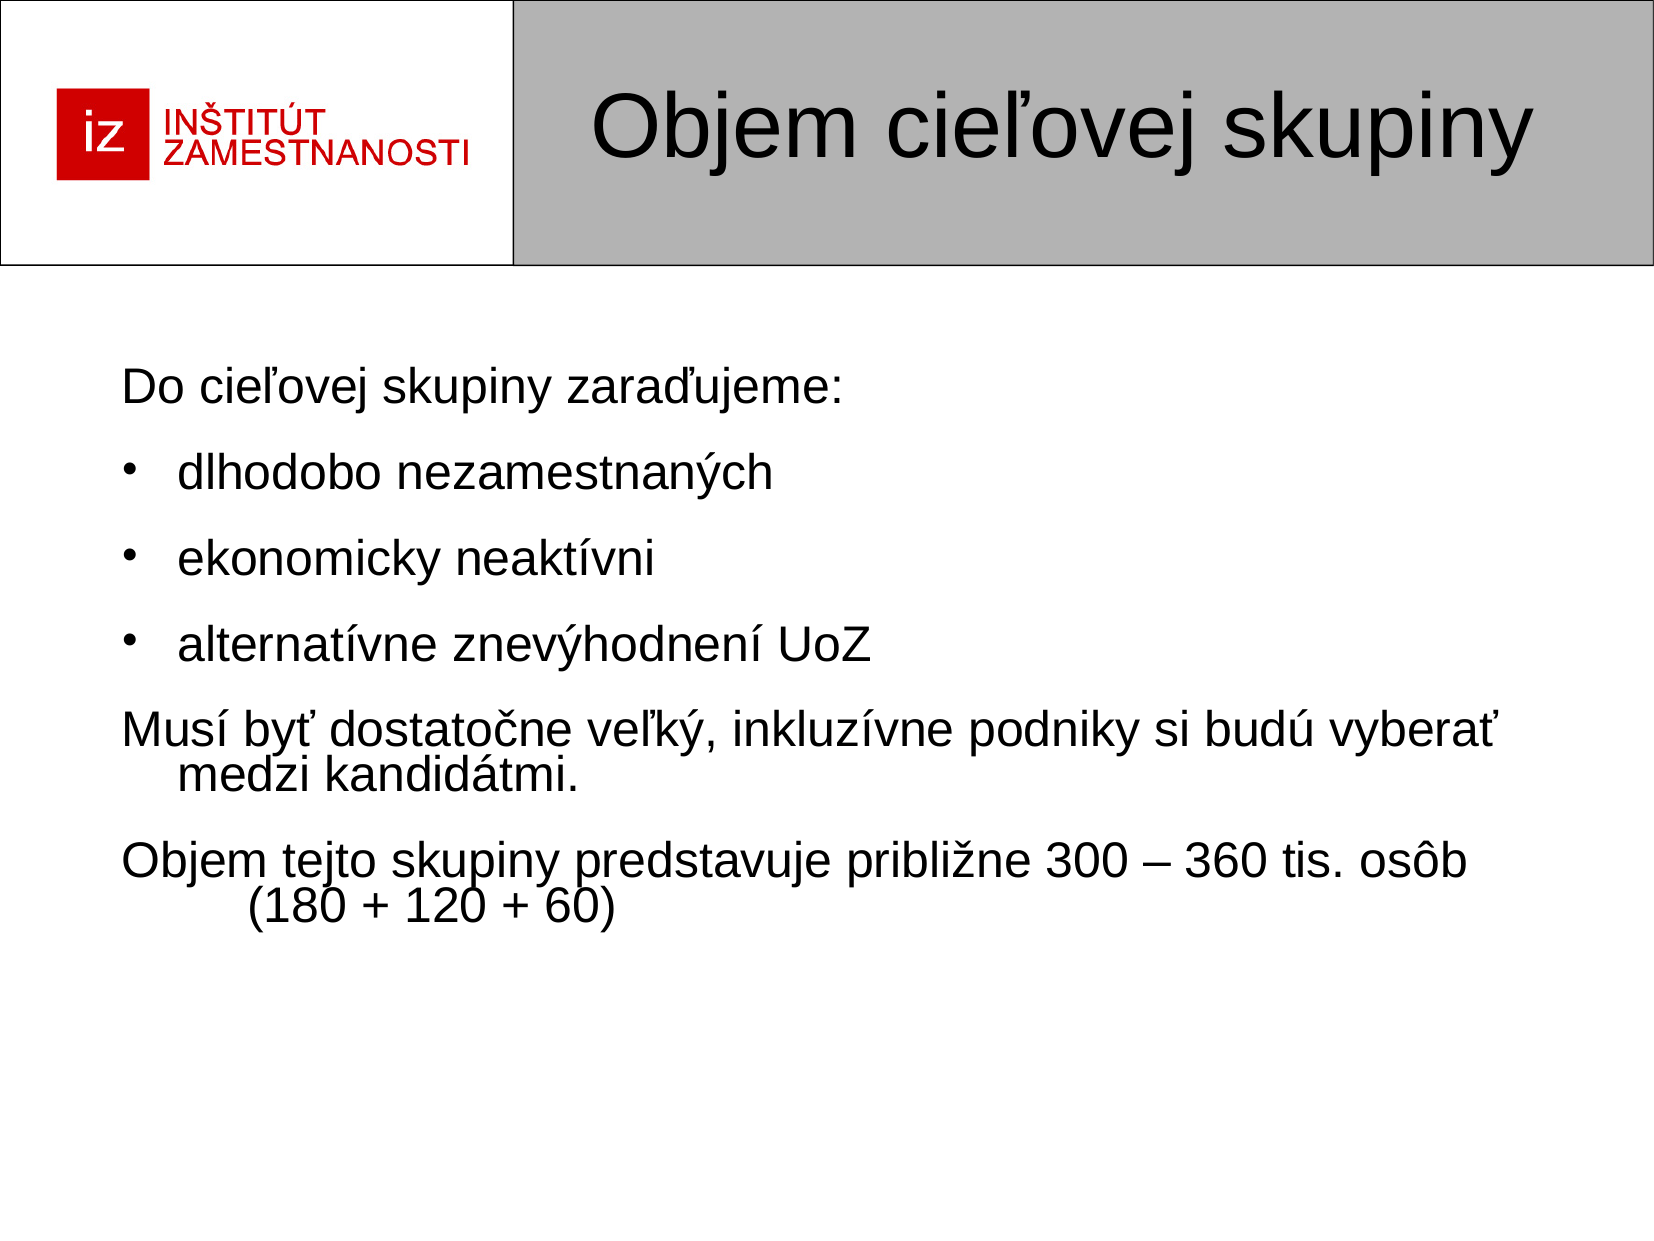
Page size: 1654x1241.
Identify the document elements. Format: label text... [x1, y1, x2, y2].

list Do cieľovej skupiny zaraďujeme: dlhodobo nezamestnaných ekonomicky neaktívni alternatívne znevýhodnení UoZ Musí byť dostatočne veľký, inkluzívne podniky si budú vyberať medzi kandidátmi. Objem tejto skupiny predstavuje približne 300 – 360 tis. osôb (180 + 120 + 60) [121, 344, 1533, 1126]
title Objem cieľovej skupiny [560, 29, 1565, 236]
picture [5, 7, 512, 256]
